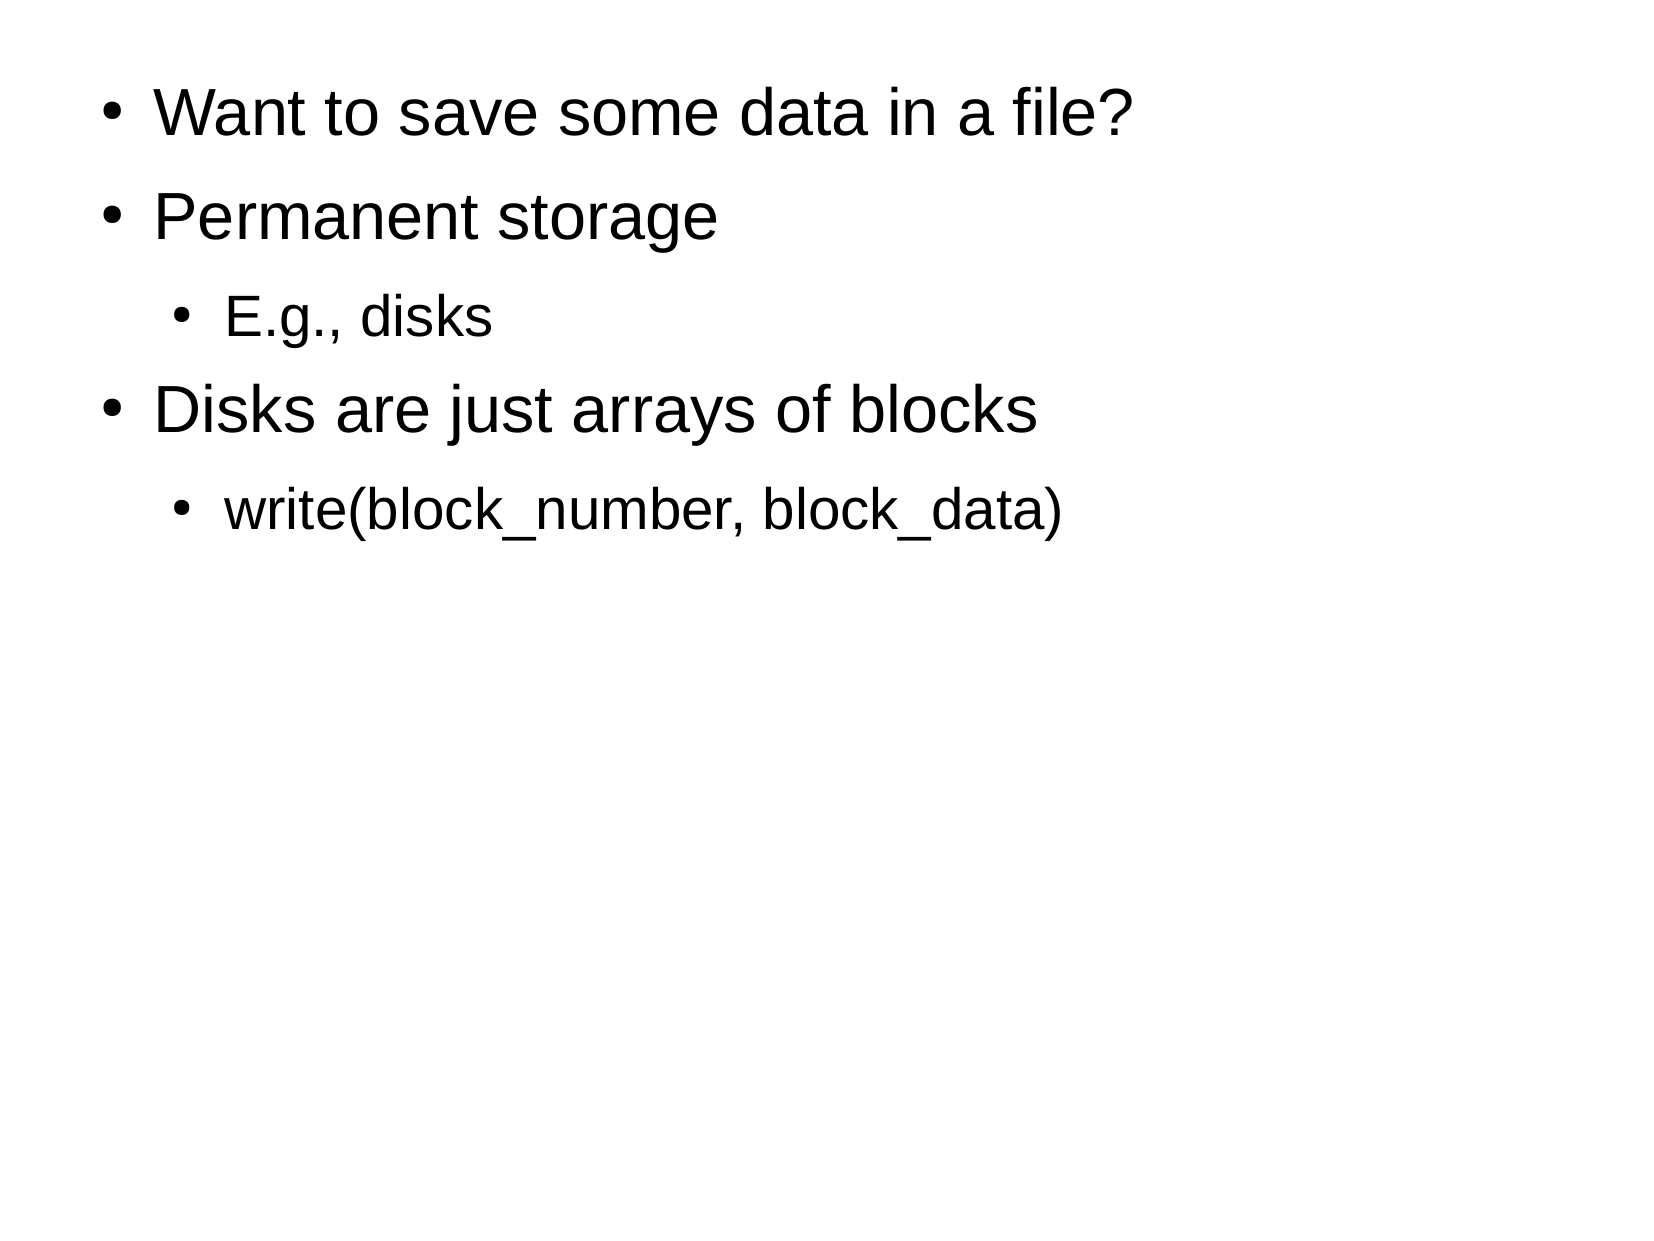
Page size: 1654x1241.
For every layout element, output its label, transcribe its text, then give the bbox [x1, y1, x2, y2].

list Want to save some data in a file? Permanent storage E.g., disks Disks are just arrays of blocks write(block_number, block_data) [82, 75, 1576, 1126]
